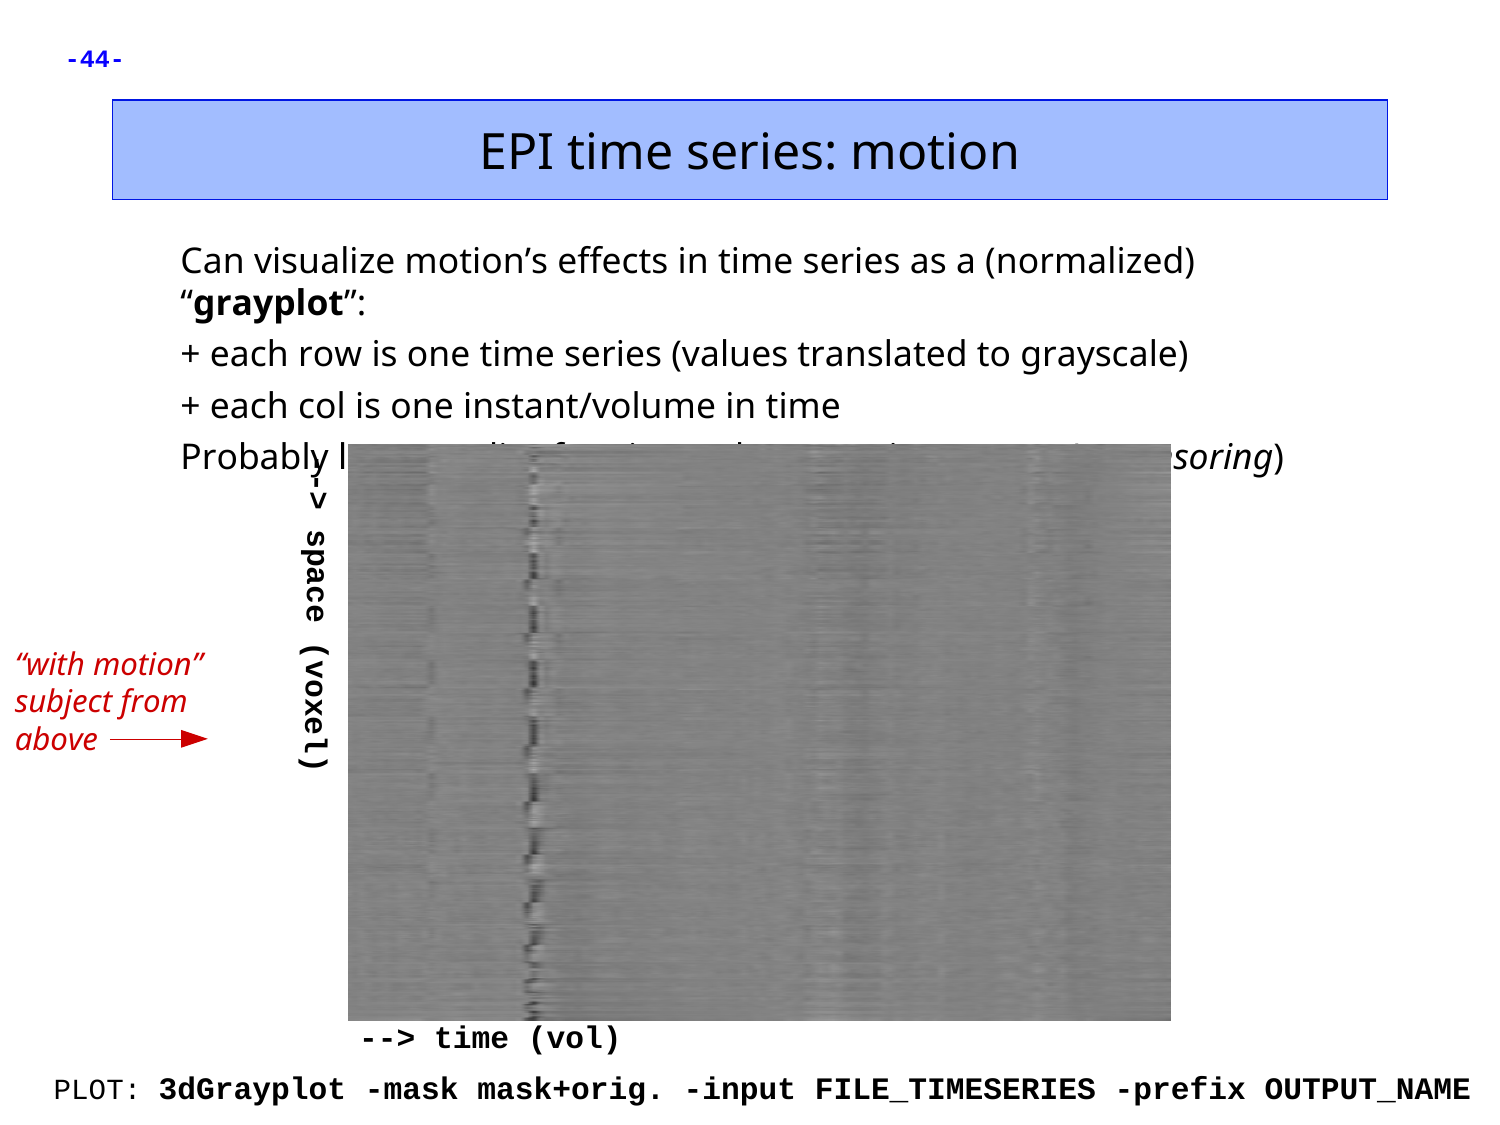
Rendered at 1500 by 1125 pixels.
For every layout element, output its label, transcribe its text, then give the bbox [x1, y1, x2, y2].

picture [348, 444, 1171, 1021]
text_box --> space (voxel) [288, 438, 349, 820]
text_box “with motion” subject from above [0, 636, 243, 764]
text_box Can visualize motion’s effects in time series as a (normalized) “grayplot”: + each row is one time series (values translated to grayscale) + each col is one instant/volume in time Probably large outlier fractions where motion occurs (→ censoring) [128, 230, 1399, 433]
text_box PLOT: 3dGrayplot -mask mask+orig. -input FILE_TIMESERIES -prefix OUTPUT_NAME [0, 1059, 1500, 1119]
text_box --> time (vol) [342, 1008, 640, 1064]
text_box EPI time series: motion [112, 99, 1388, 200]
